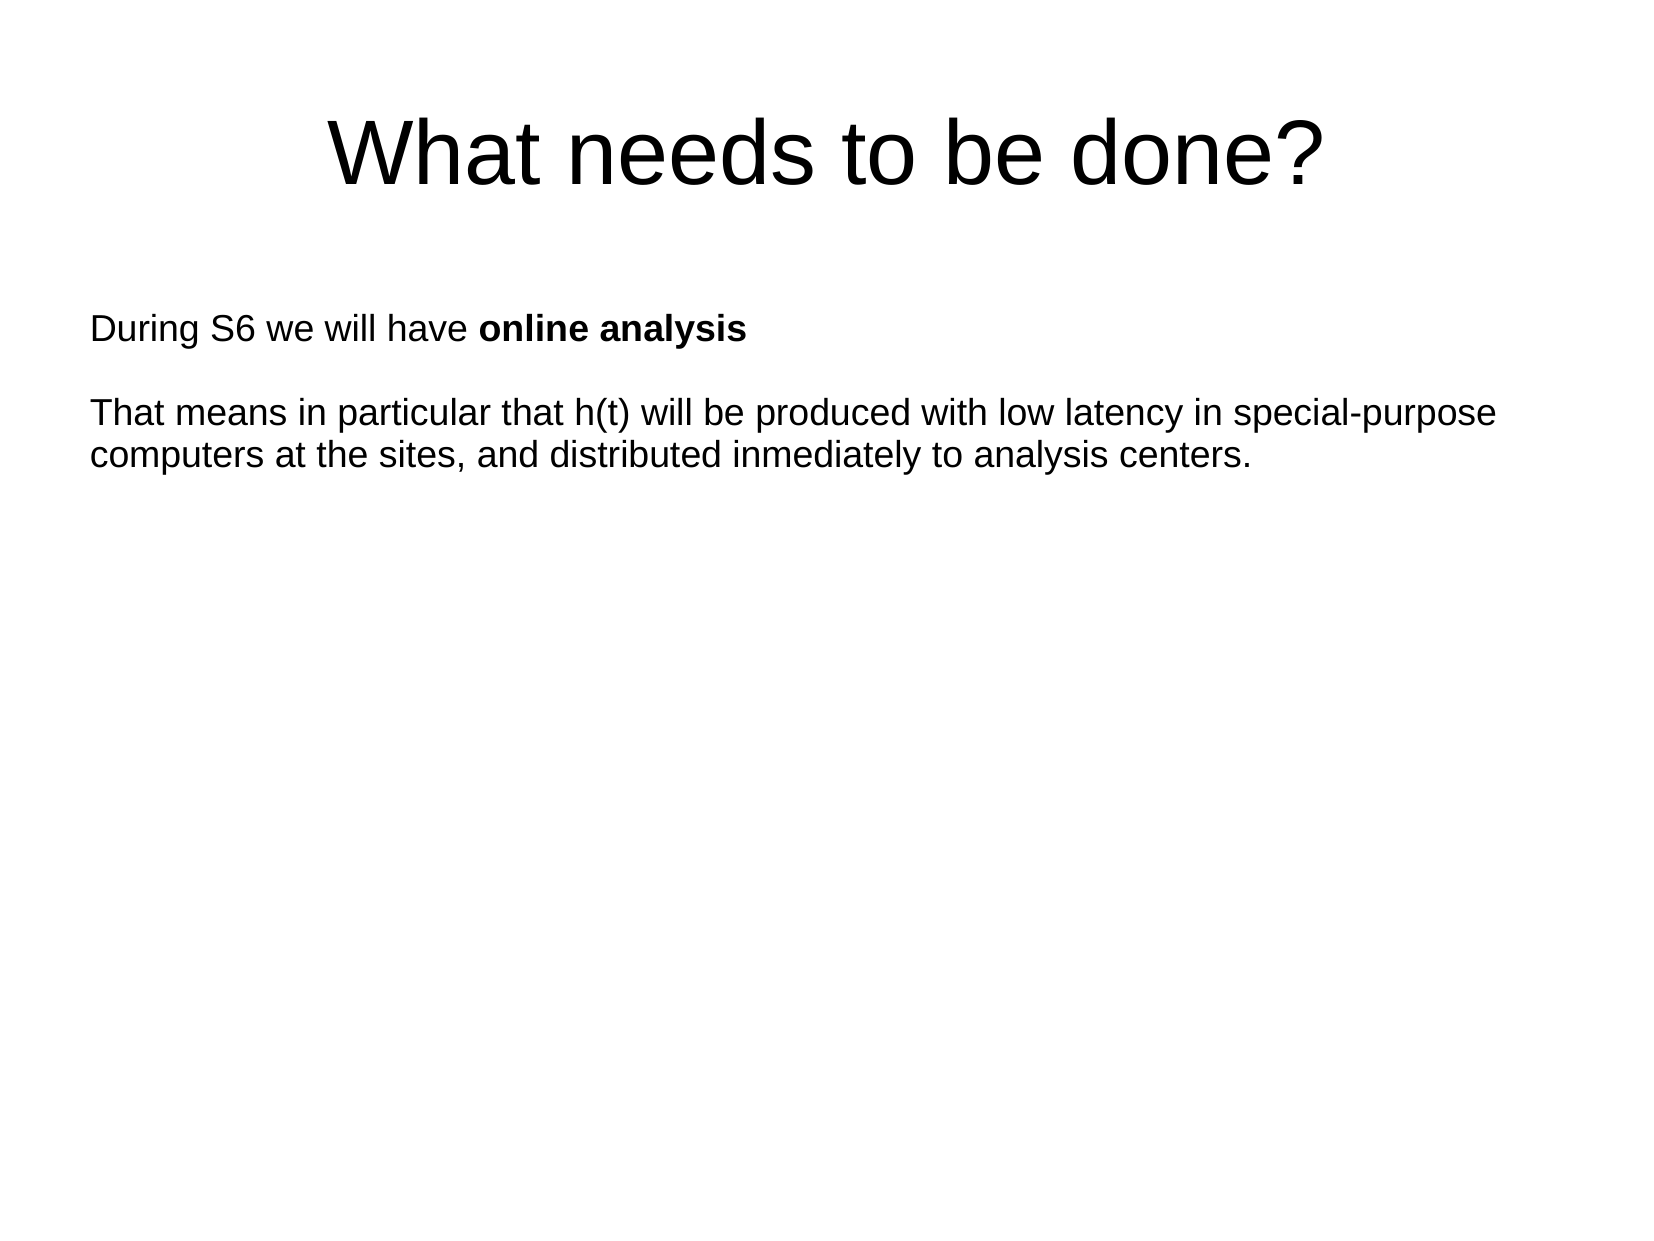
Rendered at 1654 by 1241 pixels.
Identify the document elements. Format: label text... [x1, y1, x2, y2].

title What needs to be done? [82, 56, 1571, 250]
text_box During S6 we will have online analysis That means in particular that h(t) will be produced with low latency in special-purpose computers at the sites, and distributed inmediately to analysis centers. [75, 300, 1538, 483]
